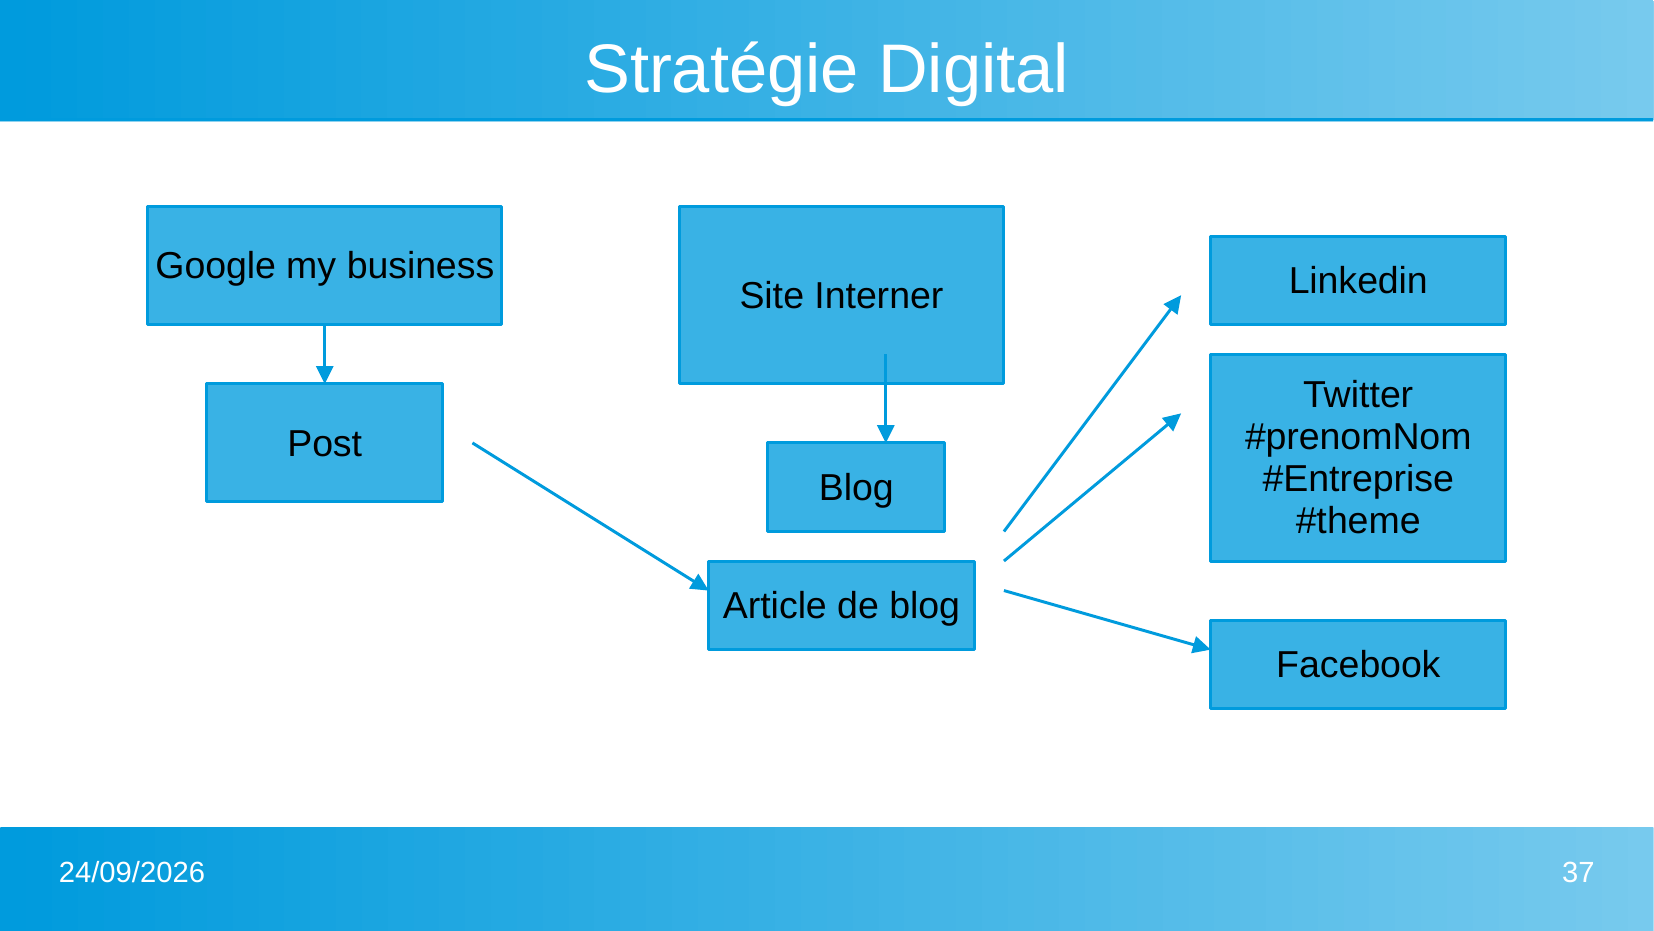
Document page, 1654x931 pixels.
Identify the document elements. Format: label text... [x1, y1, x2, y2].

text_box Facebook [1210, 620, 1506, 709]
text_box Article de blog [708, 561, 975, 650]
title Stratégie Digital [59, 29, 1595, 108]
text_box Post [206, 383, 443, 502]
text_box Twitter #prenomNom #Entreprise #theme [1210, 354, 1506, 562]
text_box Site Interner [679, 206, 1004, 384]
text_box Google my business [147, 206, 502, 325]
text_box Blog [767, 442, 945, 532]
text_box Linkedin [1210, 236, 1506, 325]
